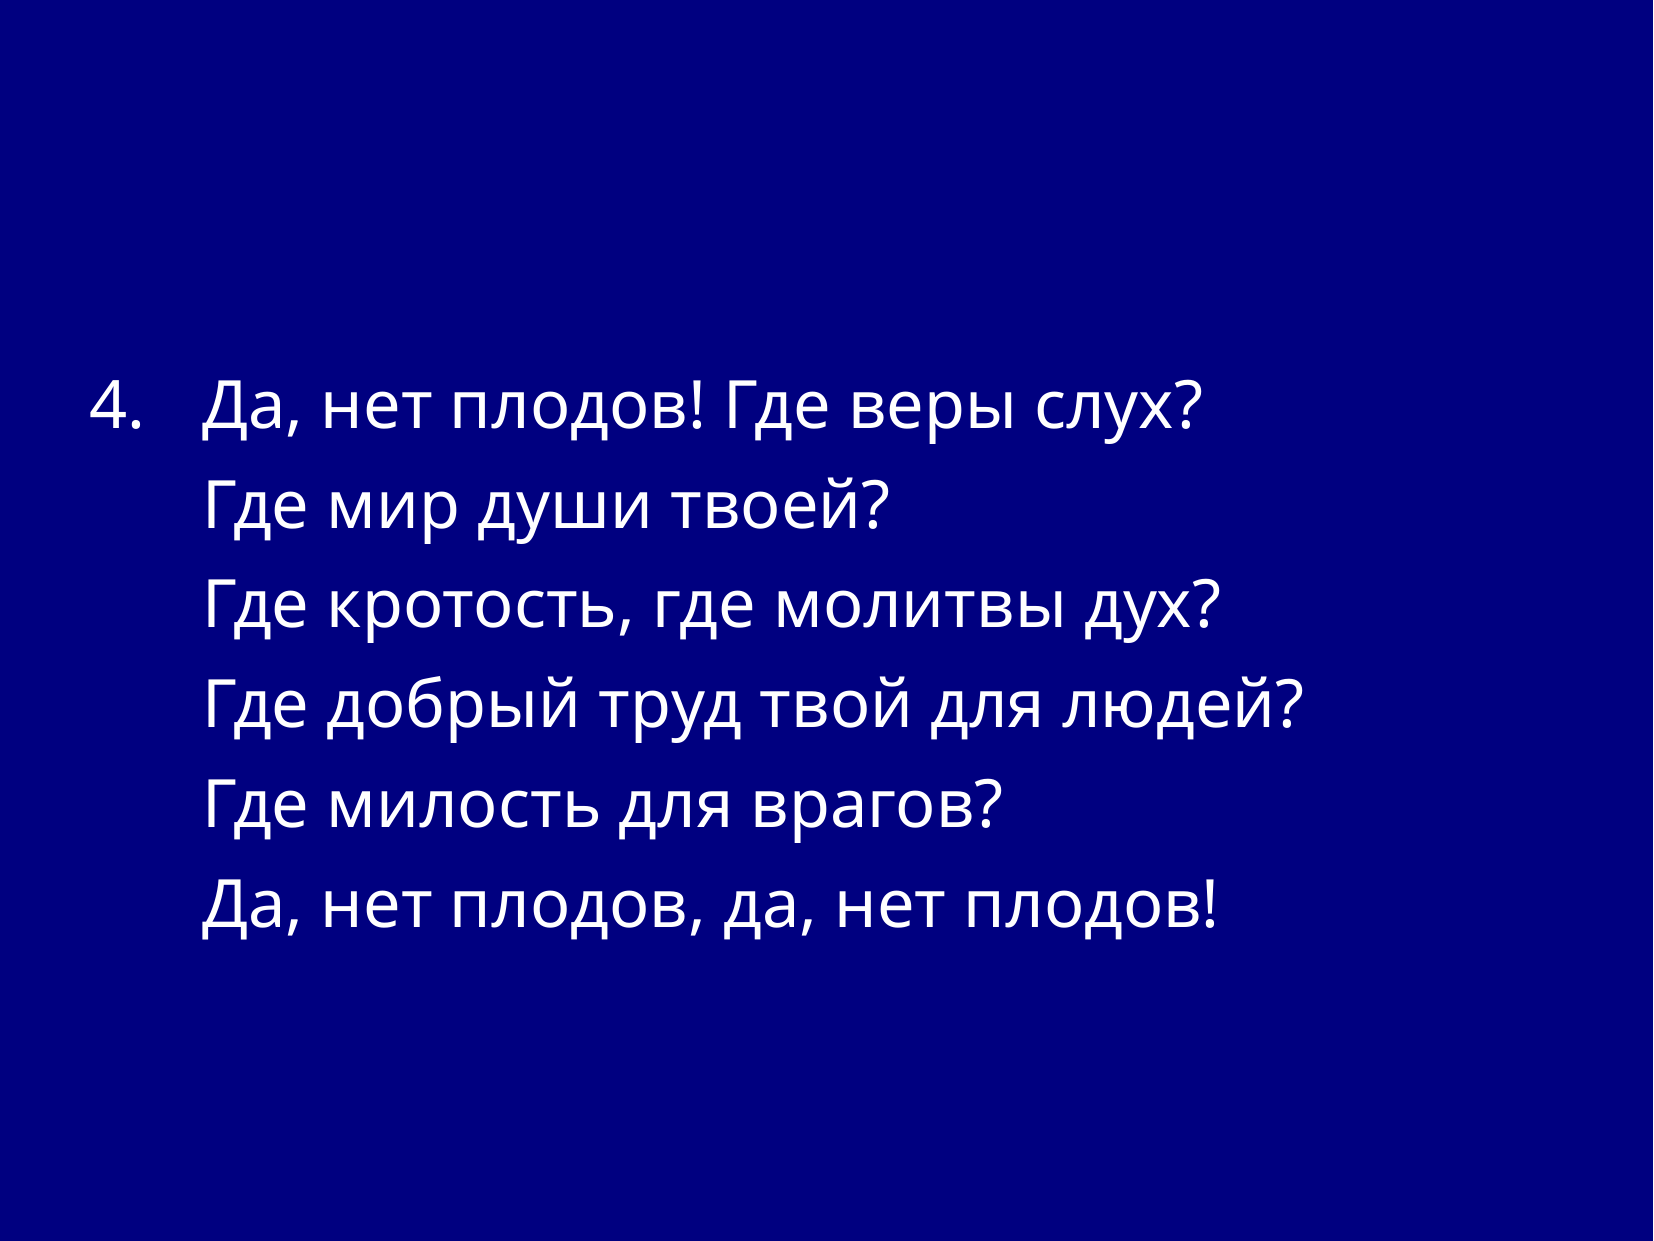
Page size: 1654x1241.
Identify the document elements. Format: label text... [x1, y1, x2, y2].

text_box 4. Да, нет плодов! Где веры слух? Где мир души твоей? Где кротость, где молитвы дух? Где добрый труд твой для людей? Где милость для врагов? Да, нет плодов, да, нет плодов! [75, 150, 1576, 1163]
